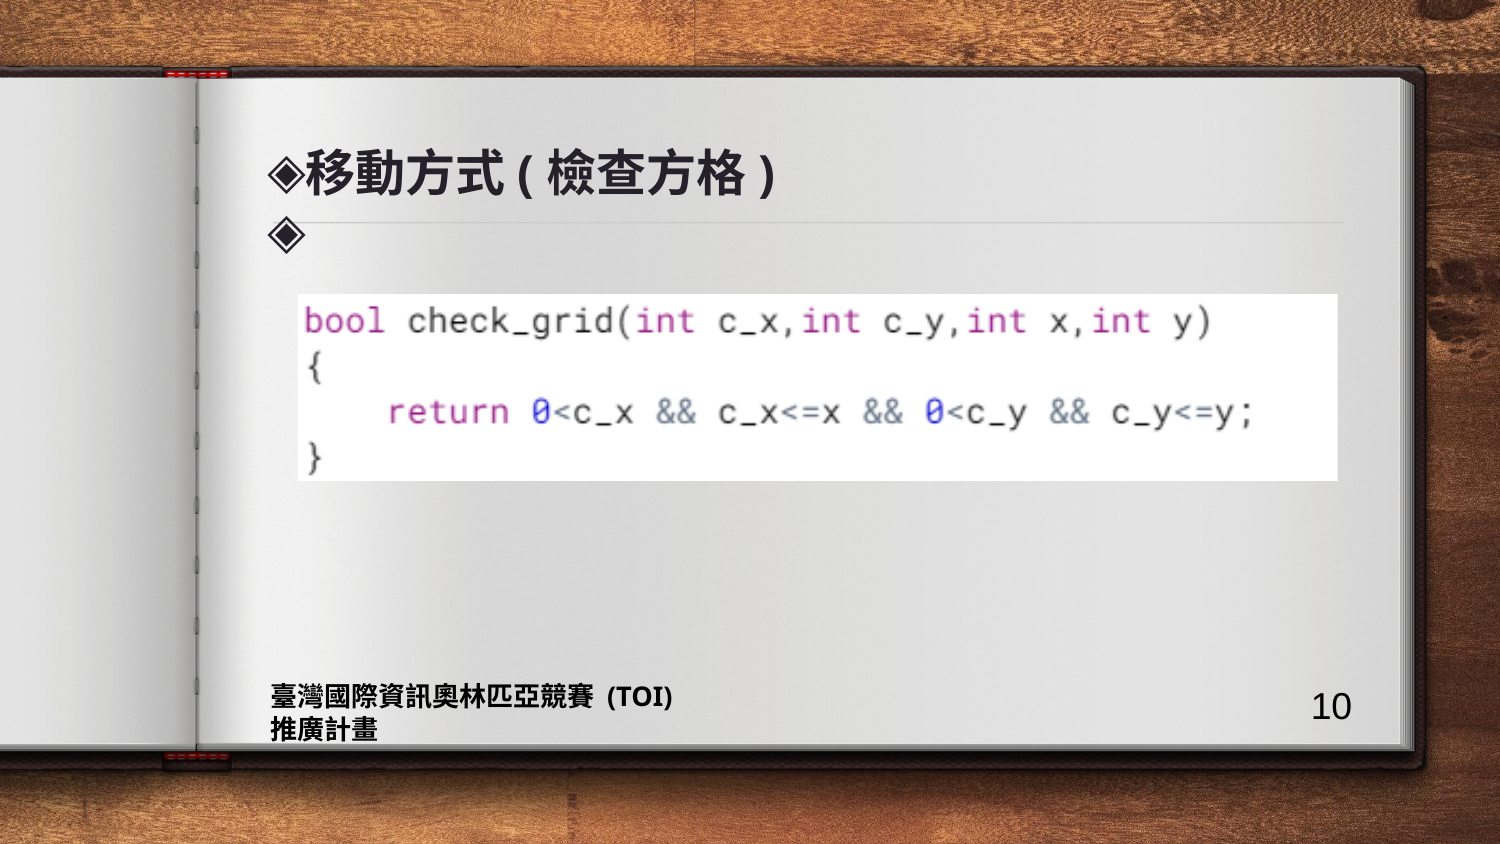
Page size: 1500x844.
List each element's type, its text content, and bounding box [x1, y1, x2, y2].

picture [0, 0, 1500, 844]
text_box <number> [1295, 672, 1386, 737]
text_box 移動方式(檢查方格) [252, 126, 853, 216]
